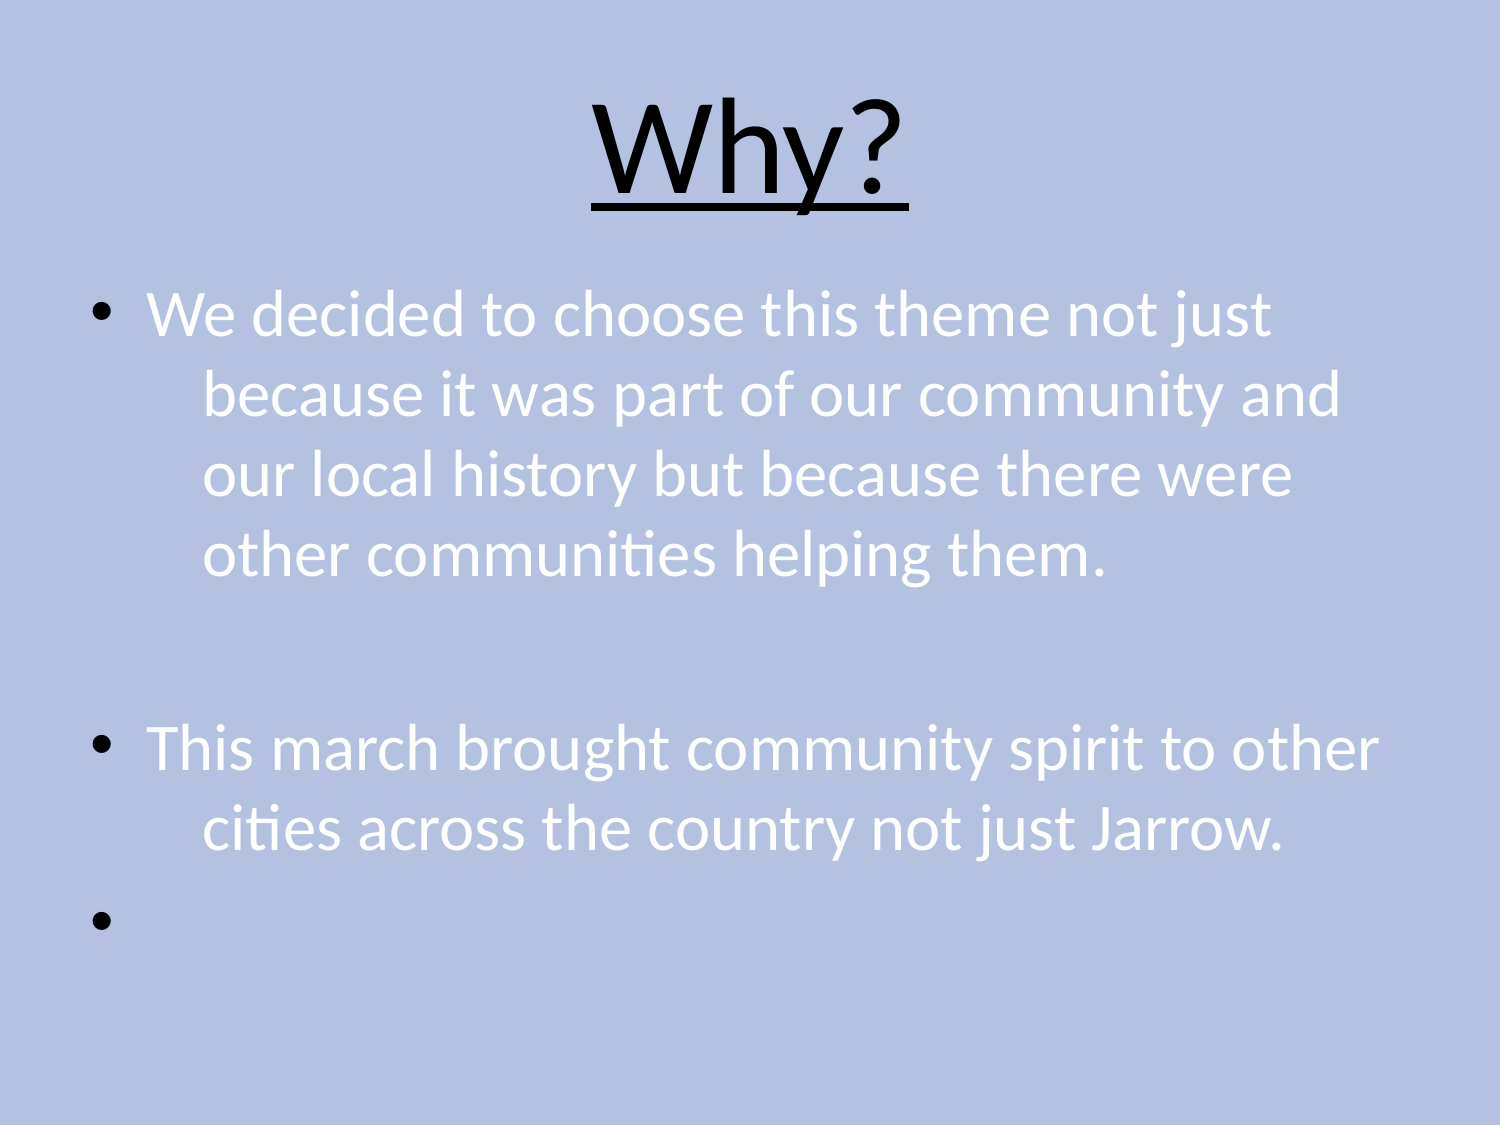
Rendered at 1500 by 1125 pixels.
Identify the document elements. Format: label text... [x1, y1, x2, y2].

list We decided to choose this theme not just because it was part of our community and our local history but because there were other communities helping them. This march brought community spirit to other cities across the country not just Jarrow. [75, 262, 1426, 1005]
title Why? [75, 45, 1426, 233]
